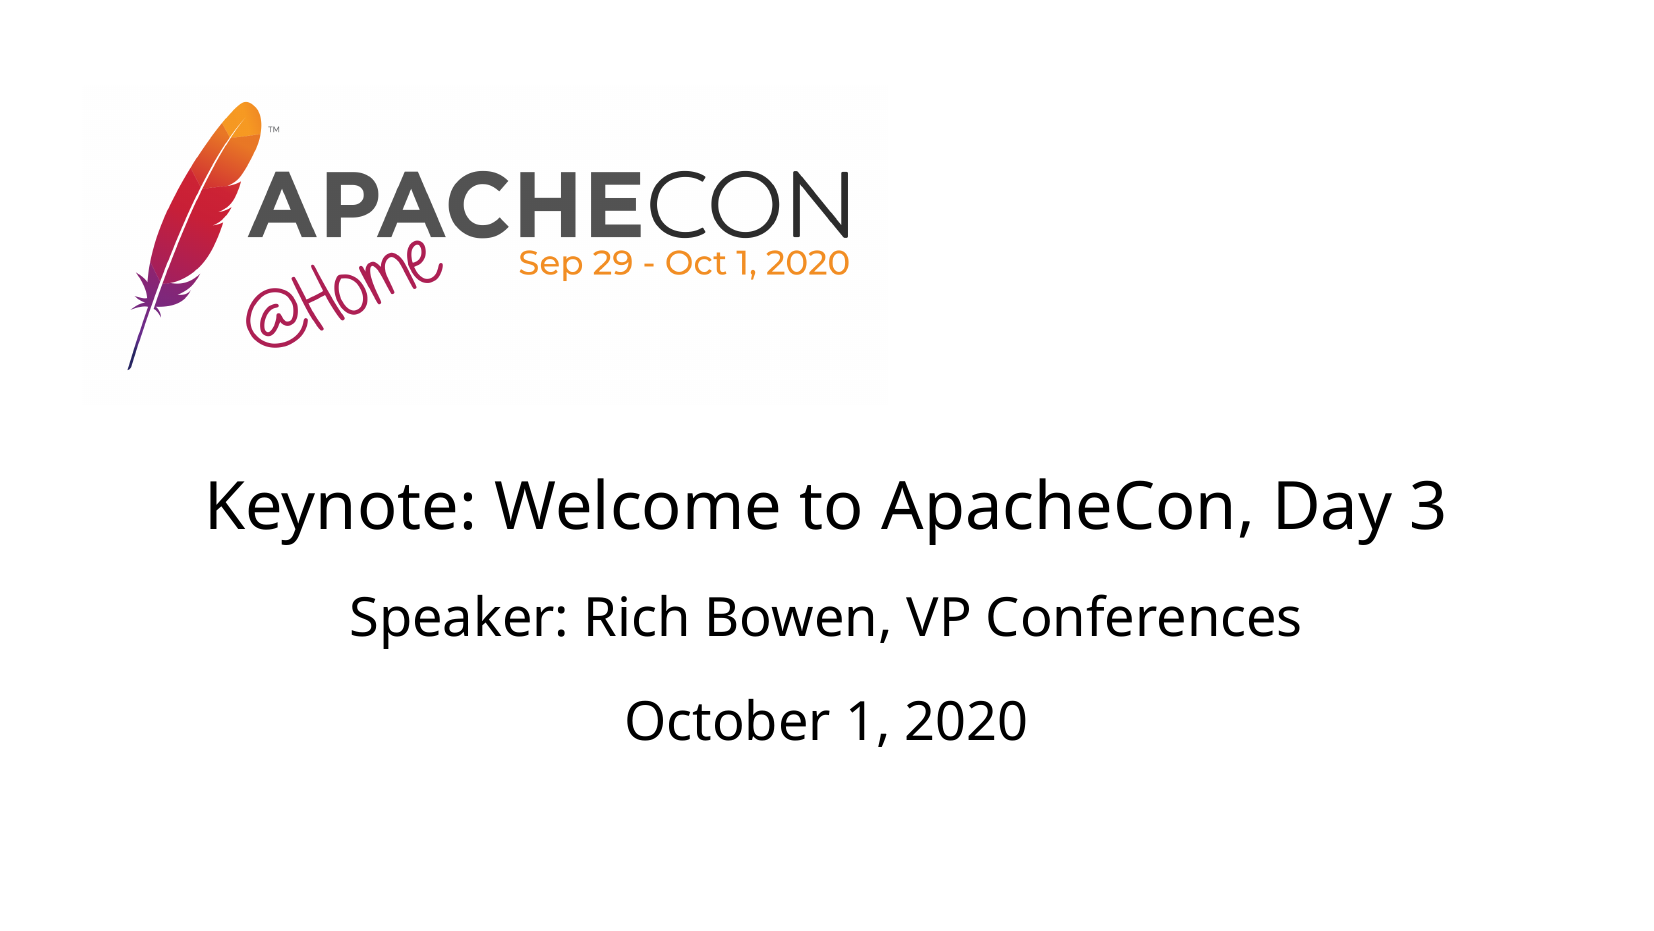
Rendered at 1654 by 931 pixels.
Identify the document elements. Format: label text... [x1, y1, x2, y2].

picture [82, 85, 888, 406]
list Keynote: Welcome to ApacheCon, Day 3 Speaker: Rich Bowen, VP Conferences October 1, 2020 [82, 217, 1571, 758]
